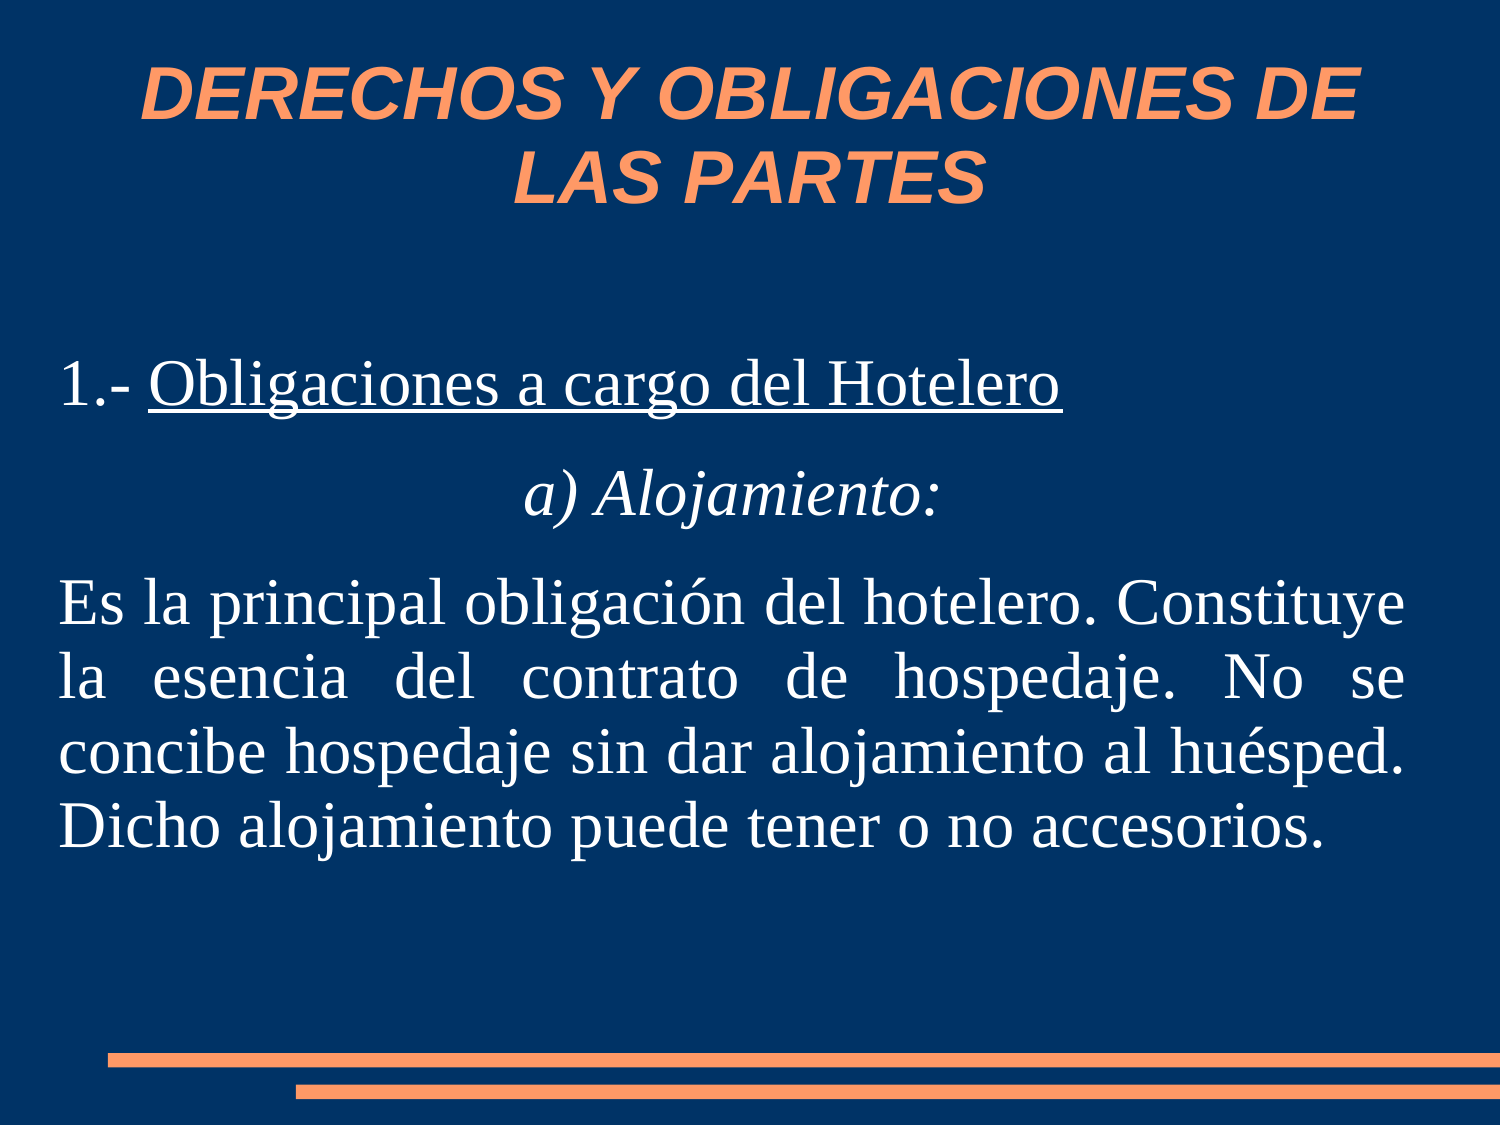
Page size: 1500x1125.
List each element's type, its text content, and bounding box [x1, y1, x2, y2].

title DERECHOS Y OBLIGACIONES DE LAS PARTES [110, 41, 1392, 230]
list 1.- Obligaciones a cargo del Hotelero a) Alojamiento: Es la principal obligación del hotelero. Constituye la esencia del contrato de hospedaje. No se concibe hospedaje sin dar alojamiento al huésped. Dicho alojamiento puede tener o no accesorios. [59, 236, 1409, 987]
